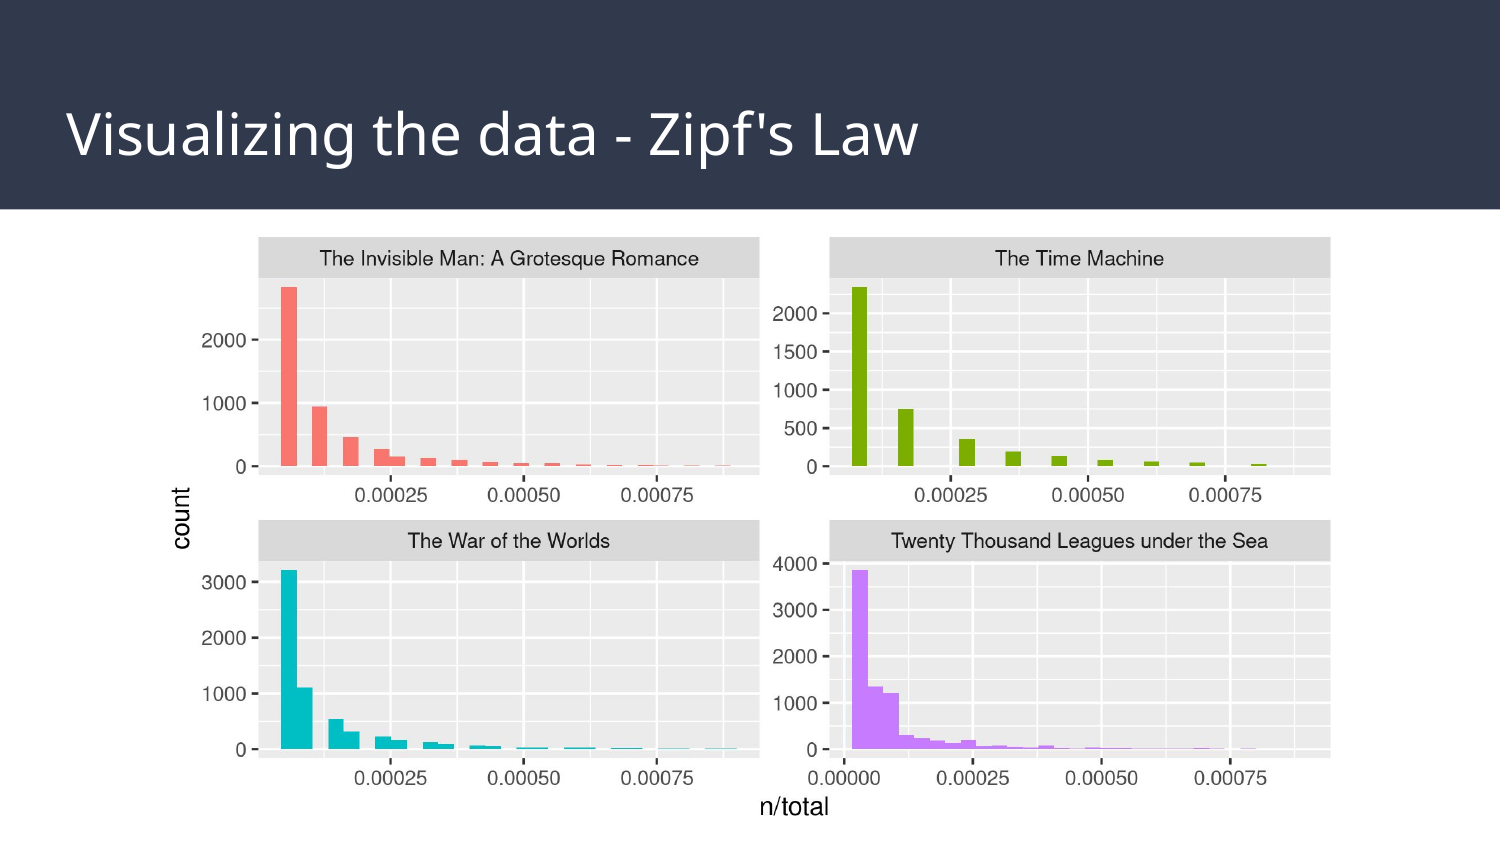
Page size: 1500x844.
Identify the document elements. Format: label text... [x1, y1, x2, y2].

title Visualizing the data - Zipf's Law [51, 82, 1449, 185]
picture [157, 224, 1343, 834]
